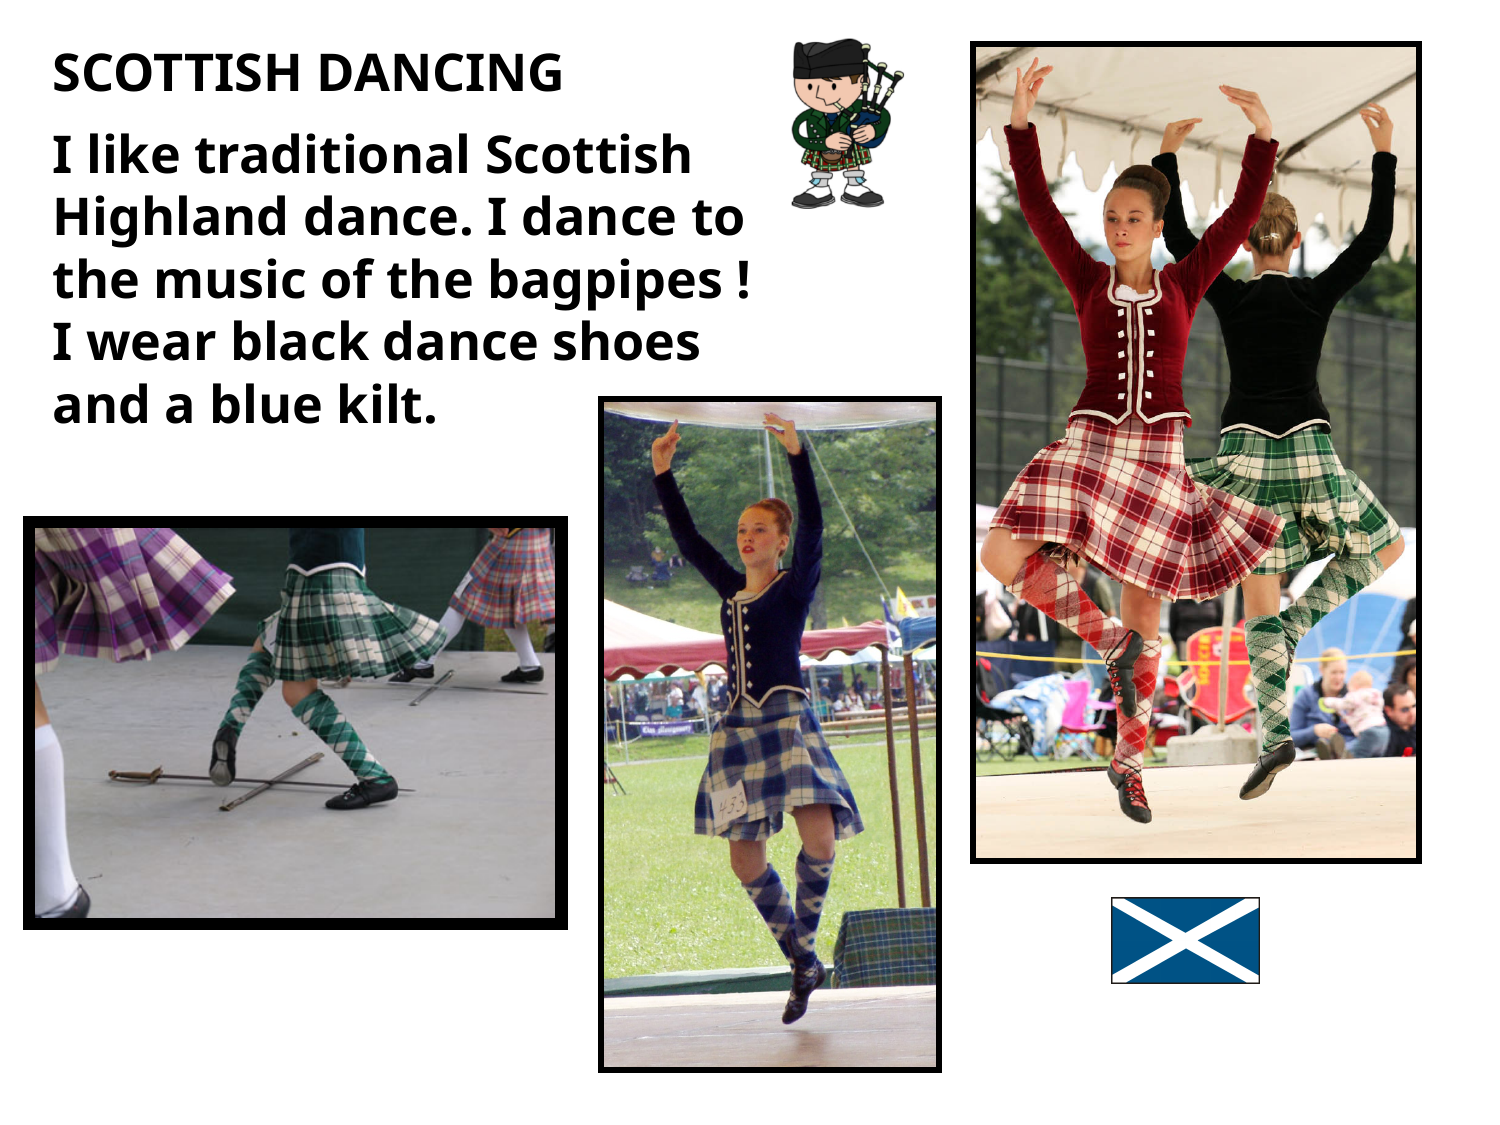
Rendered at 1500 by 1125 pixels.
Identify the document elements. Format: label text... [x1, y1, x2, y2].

picture [976, 47, 1416, 858]
picture [1111, 897, 1260, 984]
text_box SCOTTISH DANCING I like traditional Scottish Highland dance. I dance to the music of the bagpipes ! I wear black dance shoes and a blue kilt. [37, 32, 792, 441]
picture [35, 528, 556, 918]
picture [604, 402, 936, 1067]
picture [785, 32, 906, 213]
